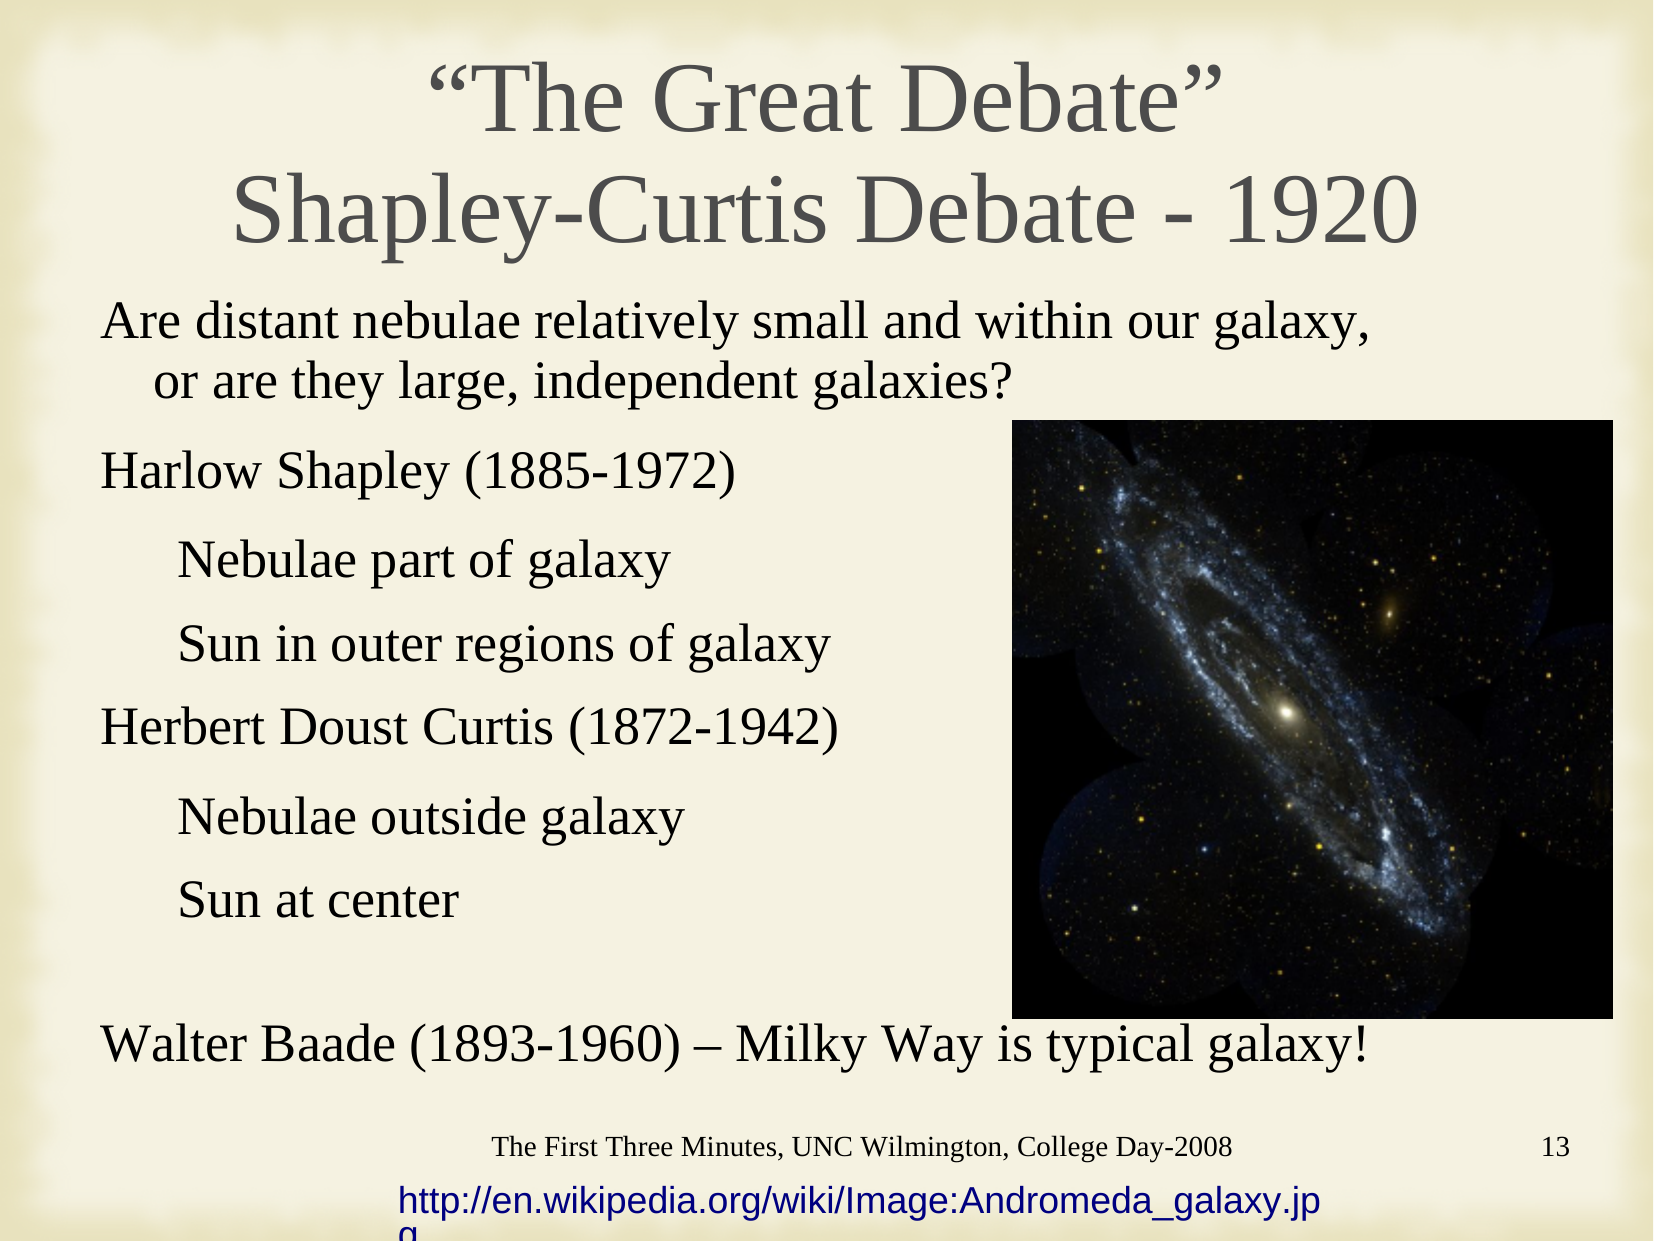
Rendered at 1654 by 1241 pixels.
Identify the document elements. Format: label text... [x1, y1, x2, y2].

text_box http://en.wikipedia.org/wiki/Image:Andromeda_galaxy.jpg [383, 1172, 1355, 1230]
list Are distant nebulae relatively small and within our galaxy, or are they large, independent galaxies? Harlow Shapley (1885-1972) Nebulae part of galaxy Sun in outer regions of galaxy Herbert Doust Curtis (1872-1942) Nebulae outside galaxy Sun at center Walter Baade (1893-1960) – Milky Way is typical galaxy! [82, 290, 1571, 1095]
picture [0, 0, 1654, 1241]
picture [402, 1230, 412, 1241]
title “The Great Debate” Shapley-Curtis Debate - 1920 [82, 42, 1571, 264]
